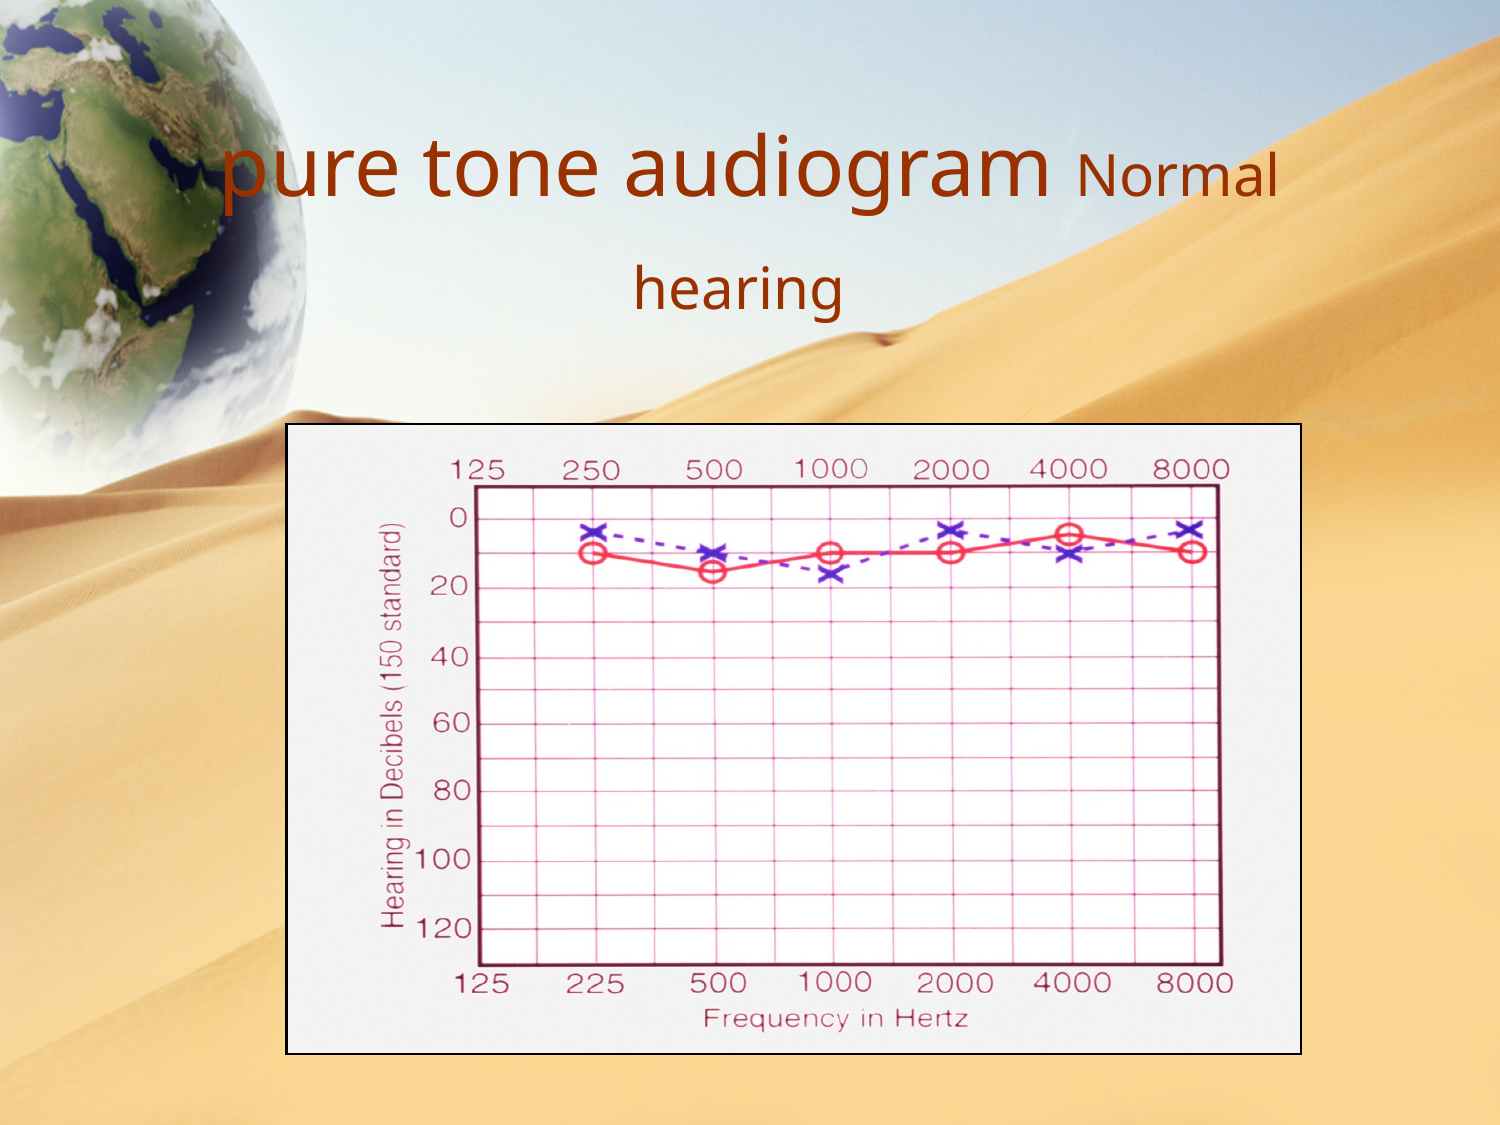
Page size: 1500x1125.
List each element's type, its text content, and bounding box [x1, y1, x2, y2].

picture [0, 0, 1500, 1125]
text_box pure tone audiogram Normal hearing [112, 99, 1388, 350]
